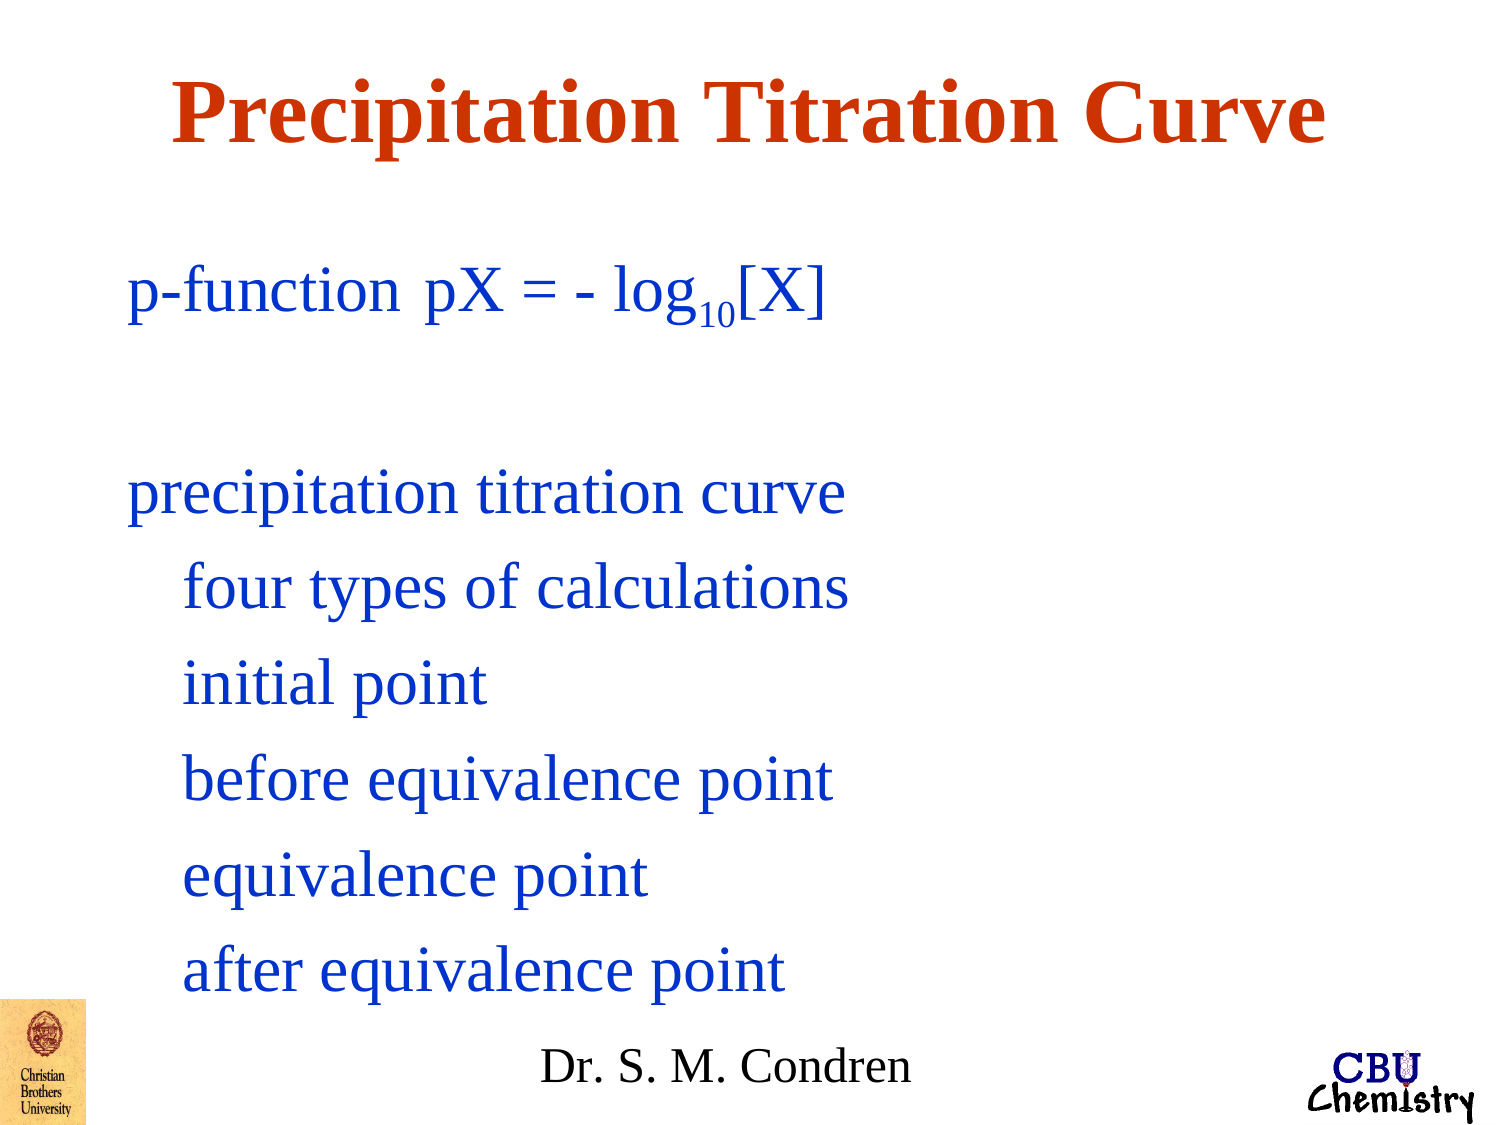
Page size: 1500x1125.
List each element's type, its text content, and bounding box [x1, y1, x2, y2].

title Precipitation Titration Curve [112, 12, 1388, 201]
list p-function pX = - log10[X] precipitation titration curve four types of calculations initial point before equivalence point equivalence point after equivalence point [112, 237, 1388, 1021]
